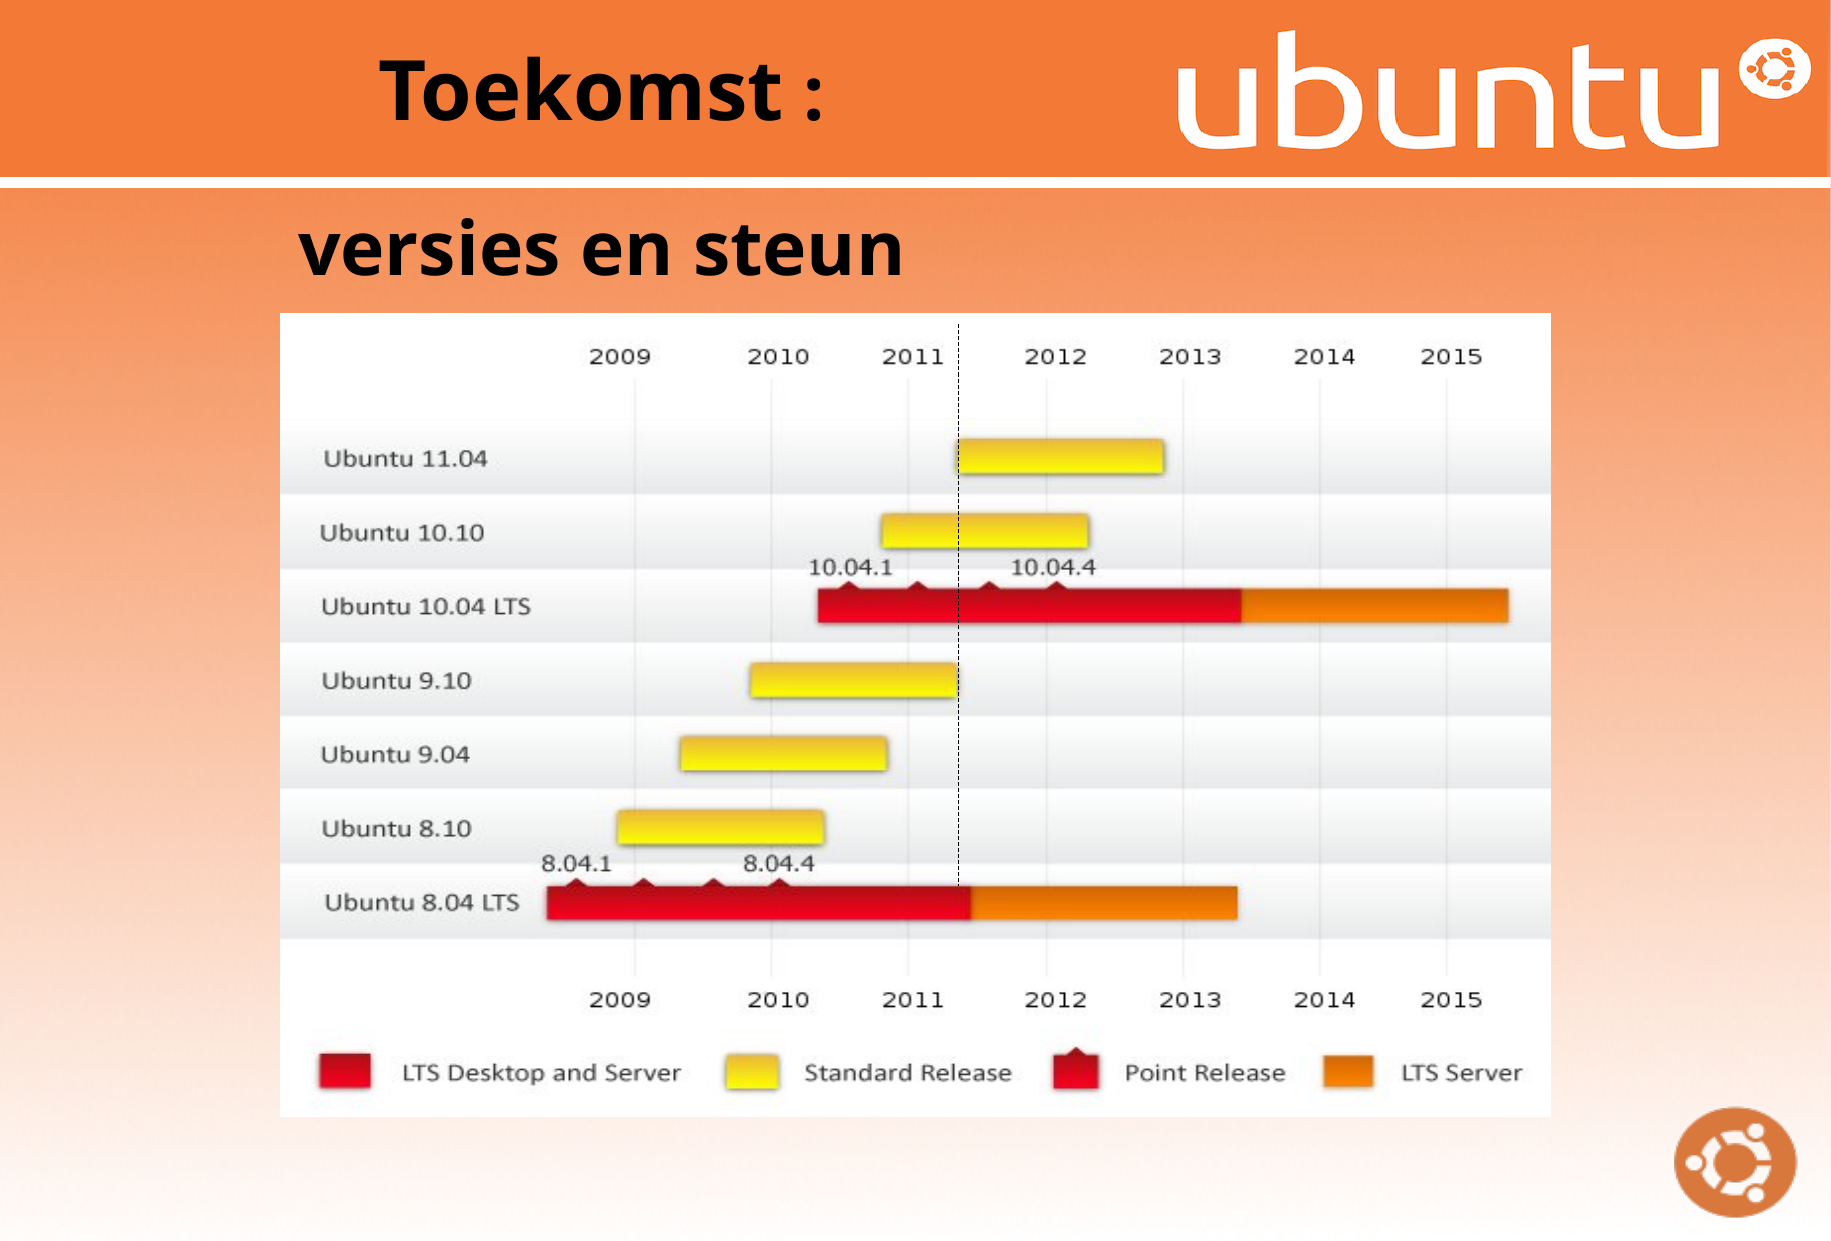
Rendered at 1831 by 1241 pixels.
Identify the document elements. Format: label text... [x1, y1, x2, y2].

title Toekomst : versies en steun [41, 67, 1163, 261]
picture [0, 0, 1831, 1241]
